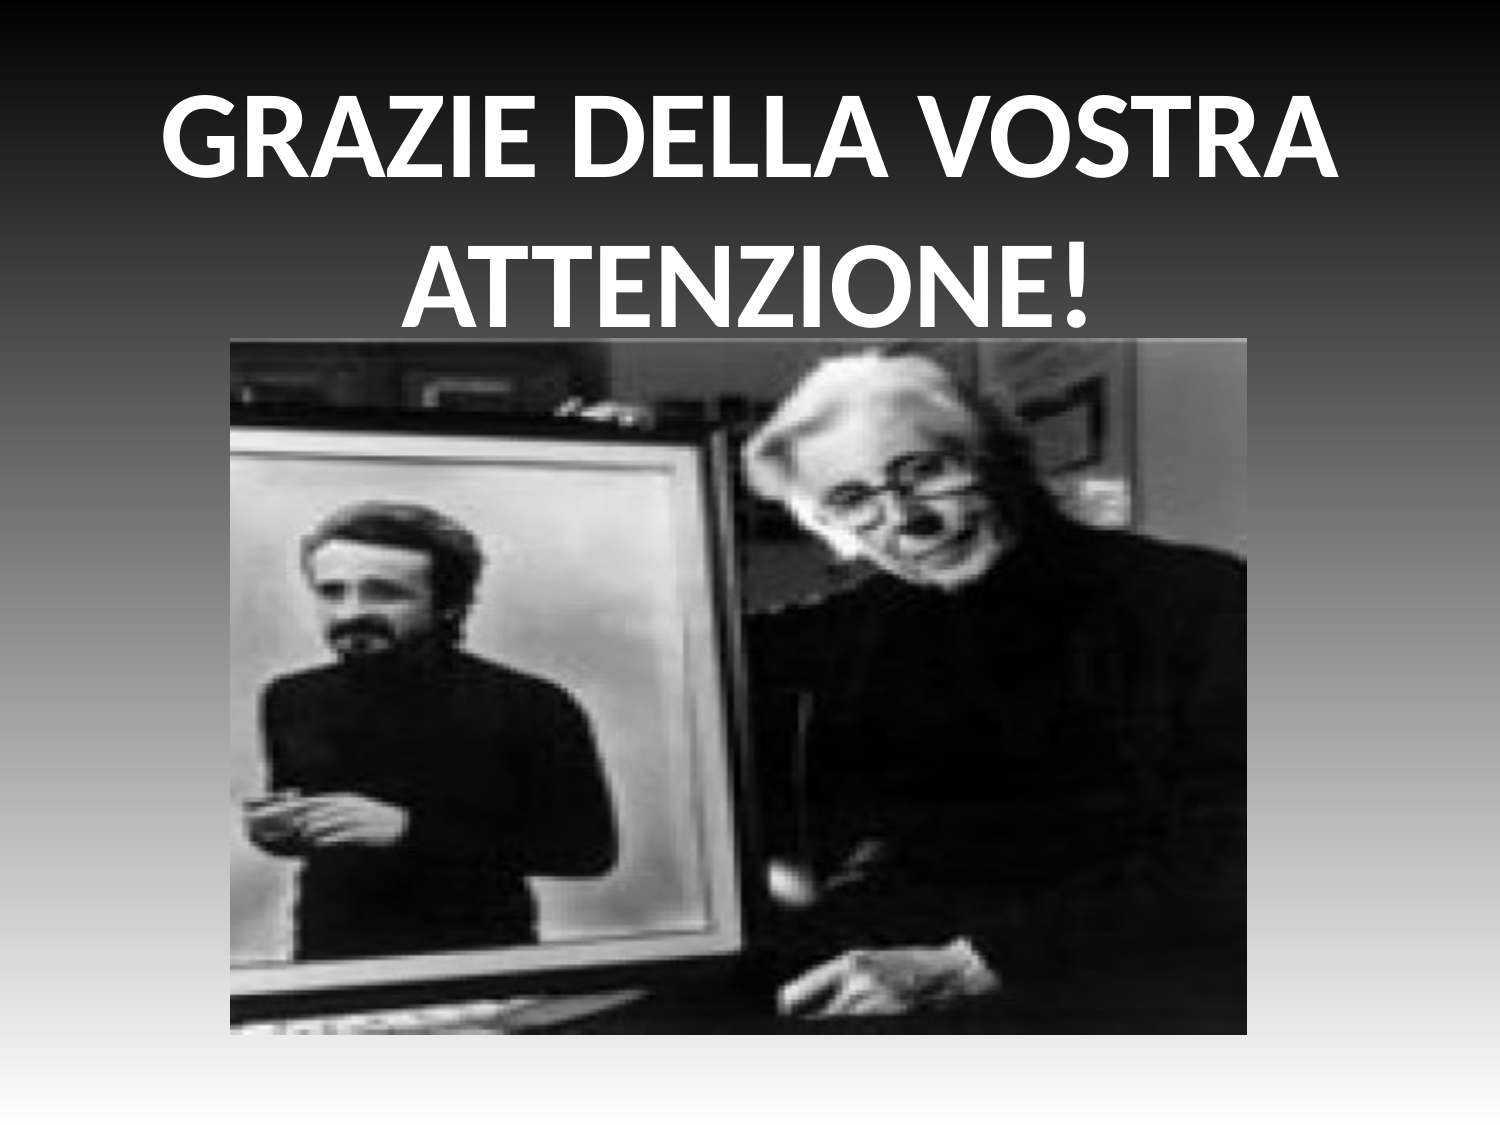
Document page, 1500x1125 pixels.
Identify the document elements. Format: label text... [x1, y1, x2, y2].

picture [230, 338, 1247, 1035]
title GRAZIE DELLA VOSTRA ATTENZIONE! [75, 45, 1425, 233]
